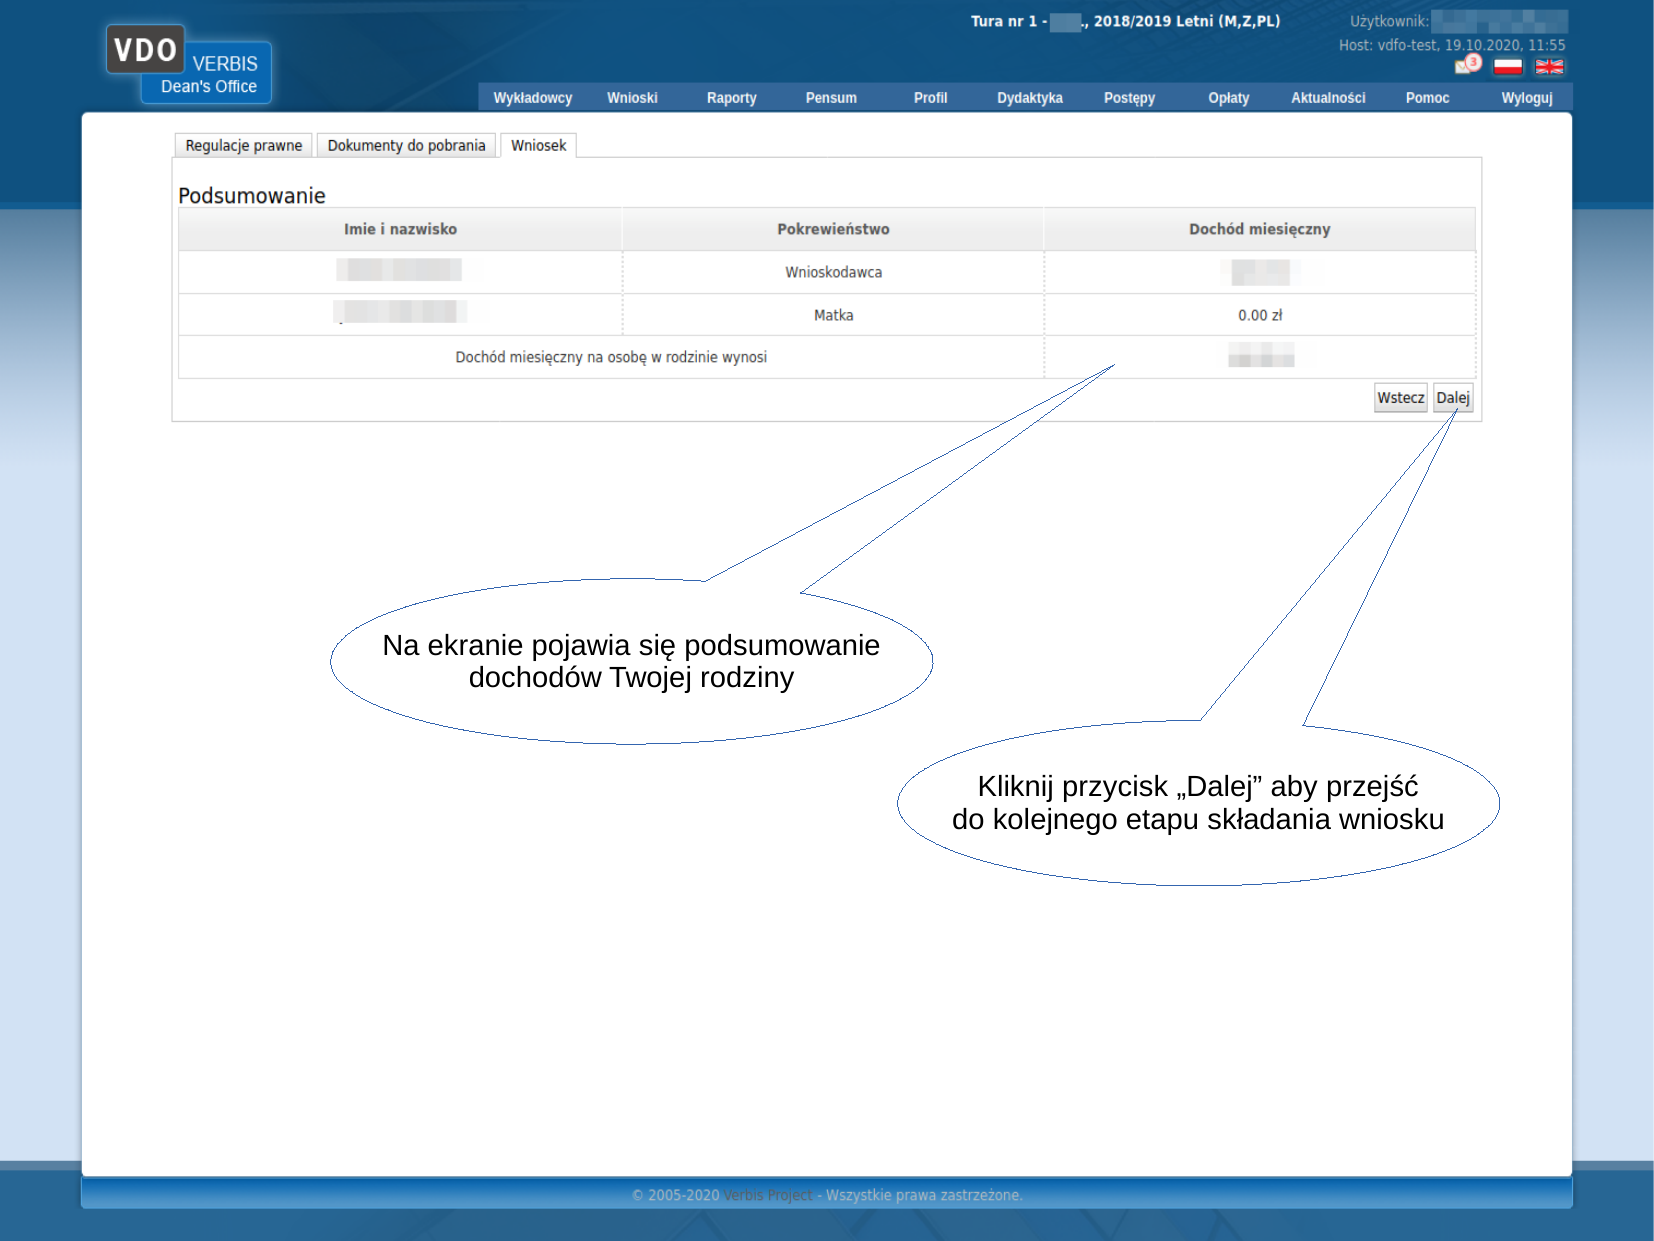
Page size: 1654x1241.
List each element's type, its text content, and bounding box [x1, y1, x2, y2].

text_box Na ekranie pojawia się podsumowanie dochodów Twojej rodziny [330, 364, 1115, 745]
text_box Kliknij przycisk „Dalej” aby przejść do kolejnego etapu składania wniosku [897, 408, 1500, 886]
picture [0, 0, 1654, 1241]
